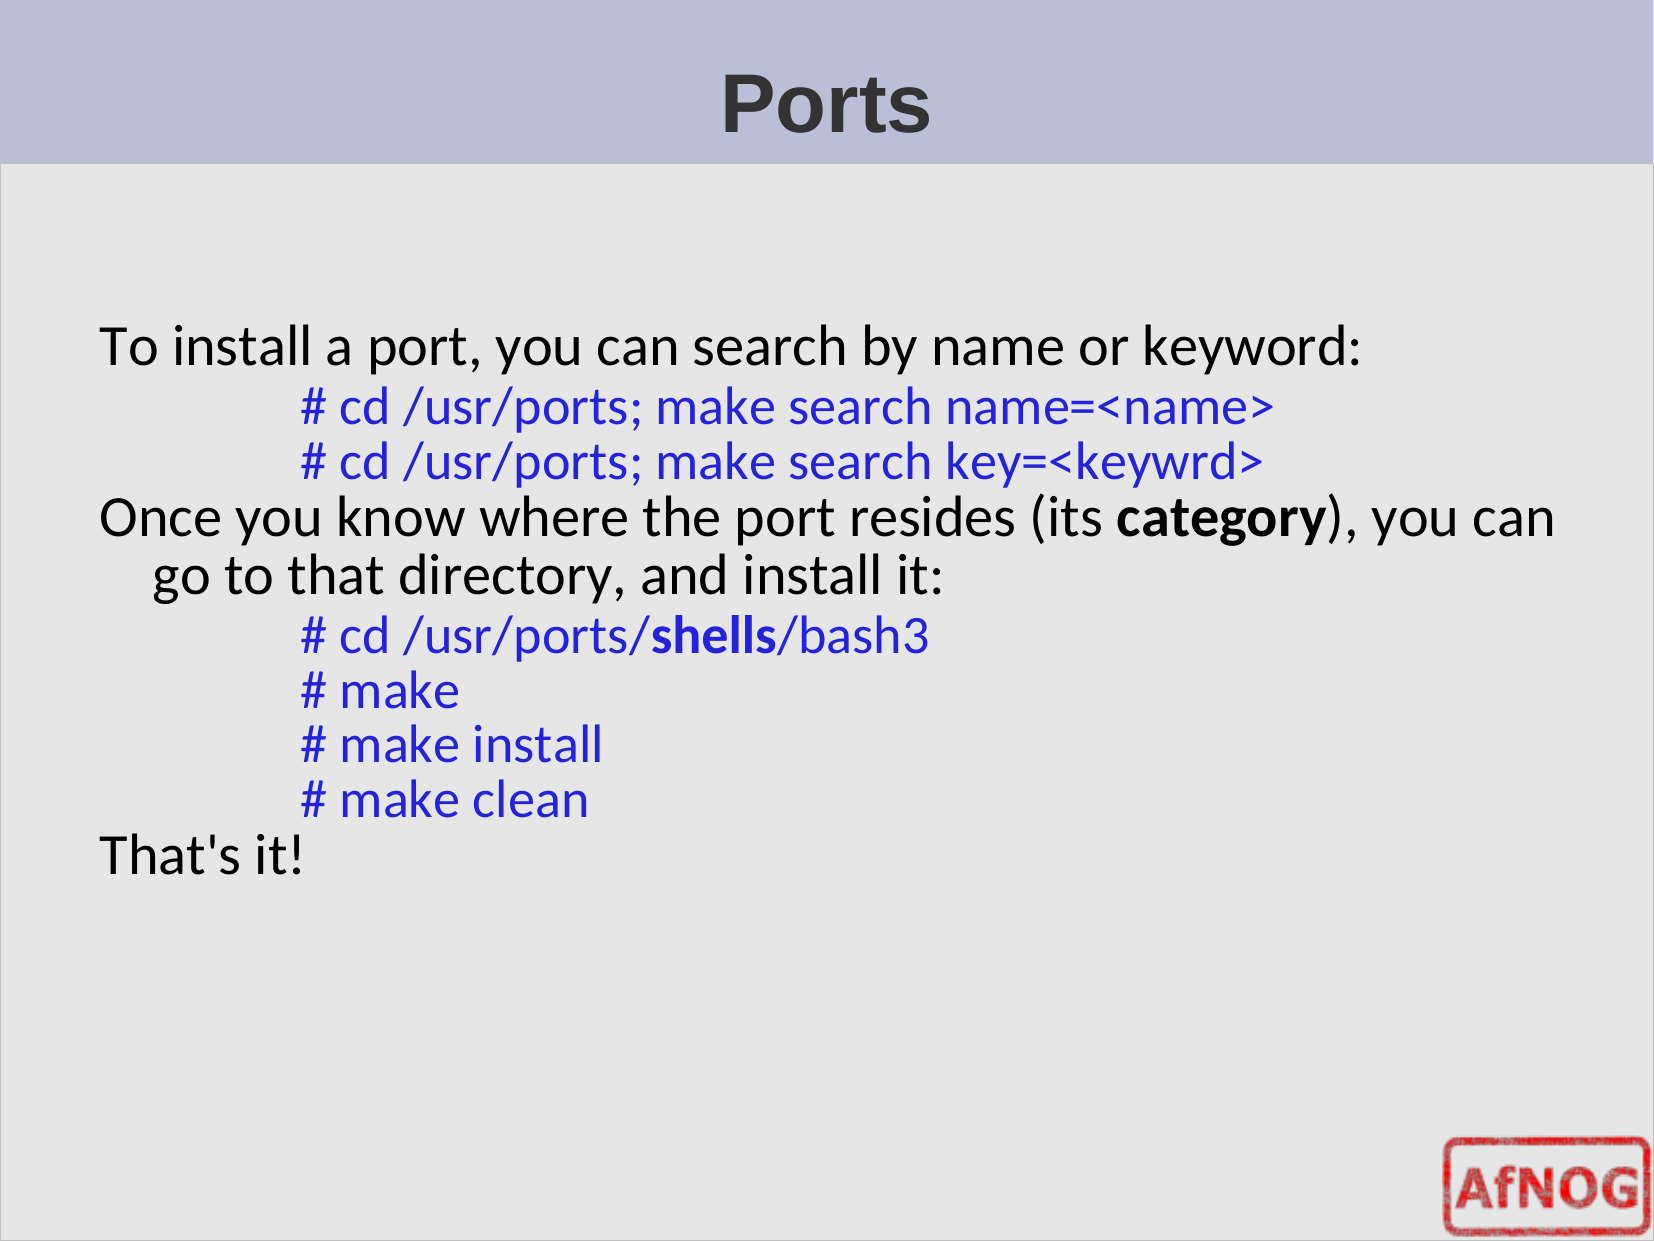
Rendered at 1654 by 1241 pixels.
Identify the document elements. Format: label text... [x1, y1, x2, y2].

title Ports [0, 0, 1654, 208]
picture [1441, 1134, 1654, 1241]
list To install a port, you can search by name or keyword: # cd /usr/ports; make search name=<name> # cd /usr/ports; make search key=<keywrd> Once you know where the port resides (its category), you can go to that directory, and install it: # cd /usr/ports/shells/bash3 # make # make install # make clean That's it! [82, 322, 1595, 1132]
